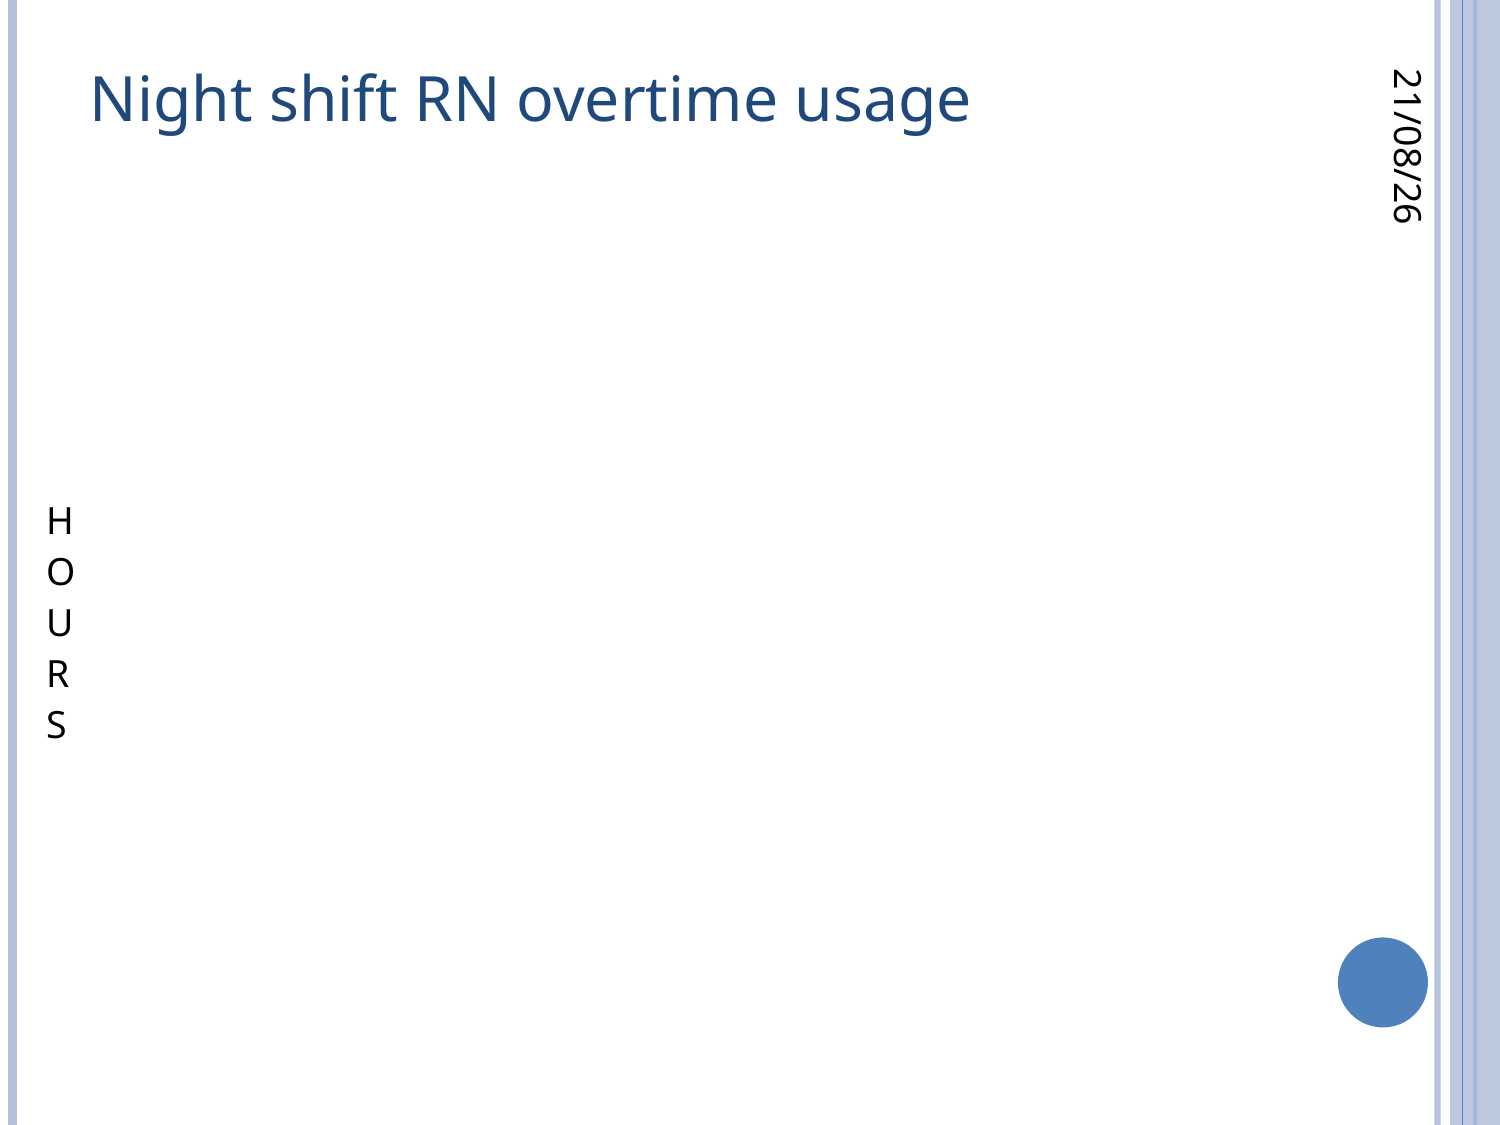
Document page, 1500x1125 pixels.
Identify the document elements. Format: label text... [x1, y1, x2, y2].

title Night shift RN overtime usage [75, 45, 1300, 150]
text_box HOURS [31, 487, 75, 730]
